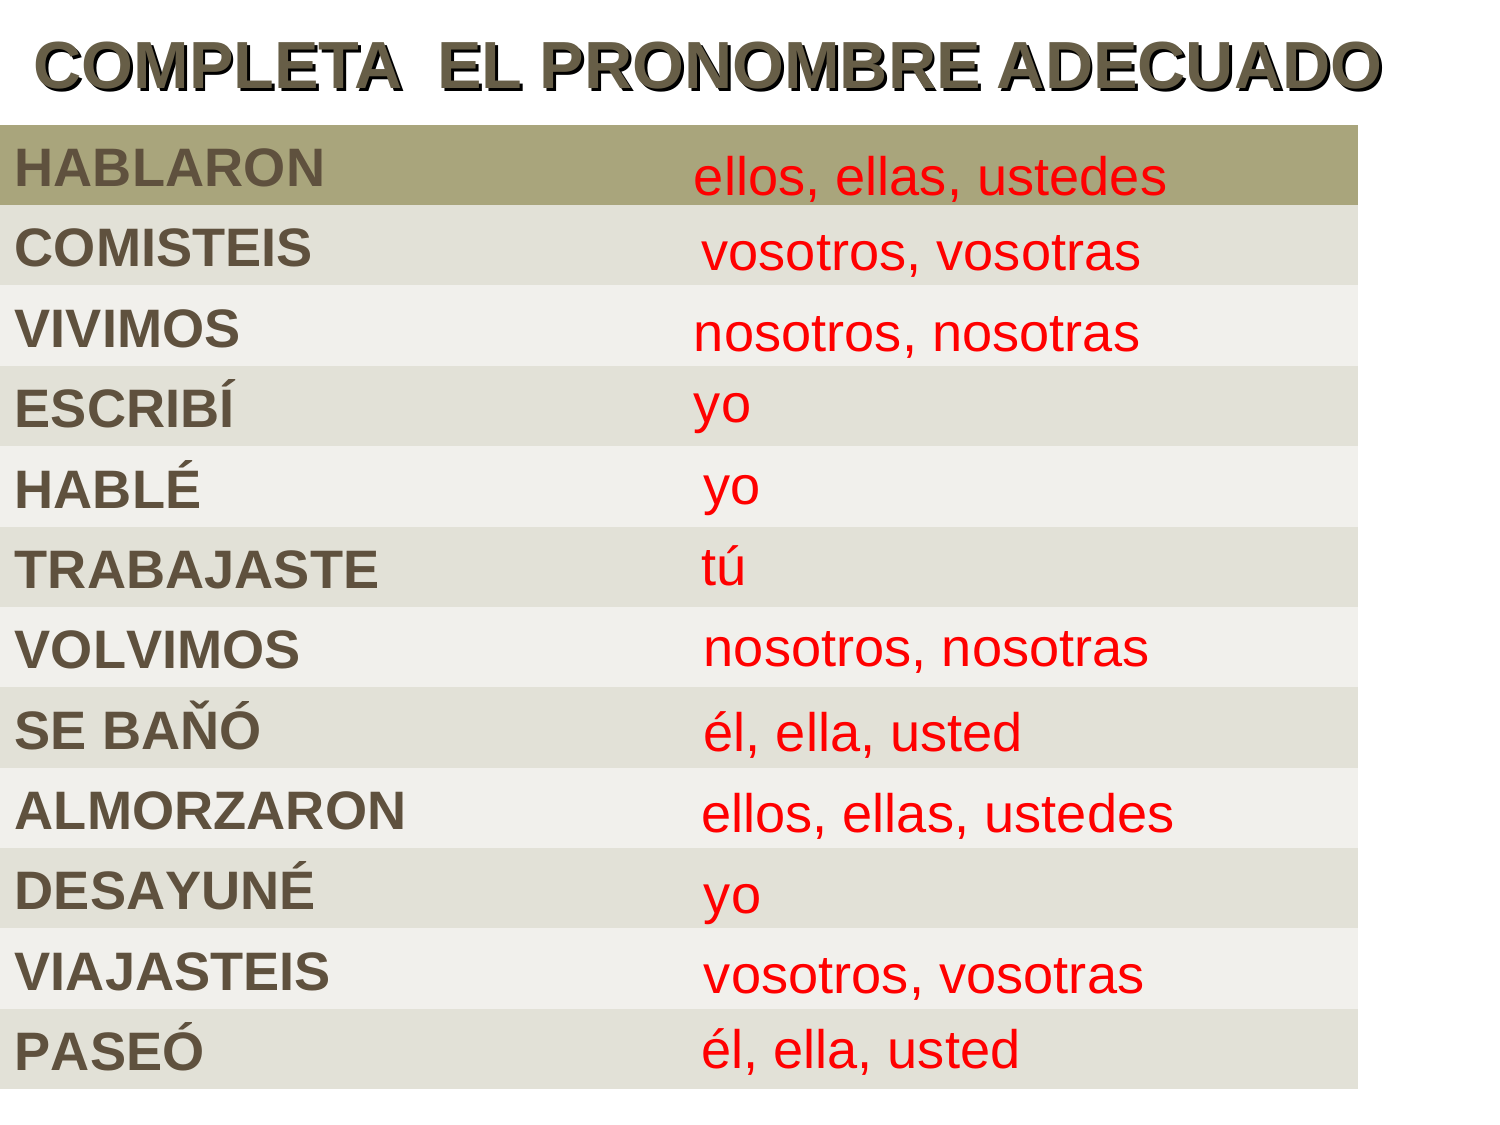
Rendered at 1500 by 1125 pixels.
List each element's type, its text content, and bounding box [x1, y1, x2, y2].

text_box él, ella, usted [689, 689, 1372, 770]
table_cell [679, 527, 689, 607]
table_cell [679, 446, 689, 527]
table_cell [679, 215, 686, 285]
text_box yo [679, 360, 1362, 442]
table_cell DESAYUNÉ [0, 848, 679, 928]
table_cell VIVIMOS [0, 285, 679, 366]
table_header [679, 125, 1358, 134]
text_box vosotros, vosotras [689, 931, 1372, 1013]
table_cell [679, 928, 689, 1009]
table_cell [679, 848, 689, 928]
table_cell ALMORZARON [0, 768, 679, 848]
table_cell VIAJASTEIS [0, 928, 679, 1009]
text_box ellos, ellas, ustedes [686, 770, 1369, 851]
table_cell SE BAŇÓ [0, 687, 679, 768]
text_box nosotros, nosotras [689, 604, 1372, 685]
table_cell TRABAJASTE [0, 527, 679, 607]
text_box yo [689, 851, 1372, 931]
text_box yo [689, 442, 1372, 524]
table_cell ESCRIBÍ [0, 366, 679, 446]
table_header HABLARON [0, 125, 679, 205]
text_box ellos, ellas, ustedes [679, 134, 1362, 215]
text_box tú [686, 523, 1369, 605]
table_cell VOLVIMOS [0, 607, 679, 687]
table_cell [679, 442, 689, 446]
table_cell HABLÉ [0, 446, 679, 527]
table_cell [679, 768, 689, 848]
table_cell [679, 607, 1358, 687]
text_box nosotros, nosotras [679, 289, 1362, 360]
table_cell [679, 687, 1358, 768]
table_cell [679, 1009, 1358, 1089]
title COMPLETA EL PRONOMBRE ADECUADO [18, 0, 1483, 150]
text_box él, ella, usted [686, 1006, 1369, 1088]
text_box vosotros, vosotras [686, 208, 1369, 289]
table_cell PASEÓ [0, 1009, 679, 1089]
table_cell COMISTEIS [0, 205, 679, 285]
